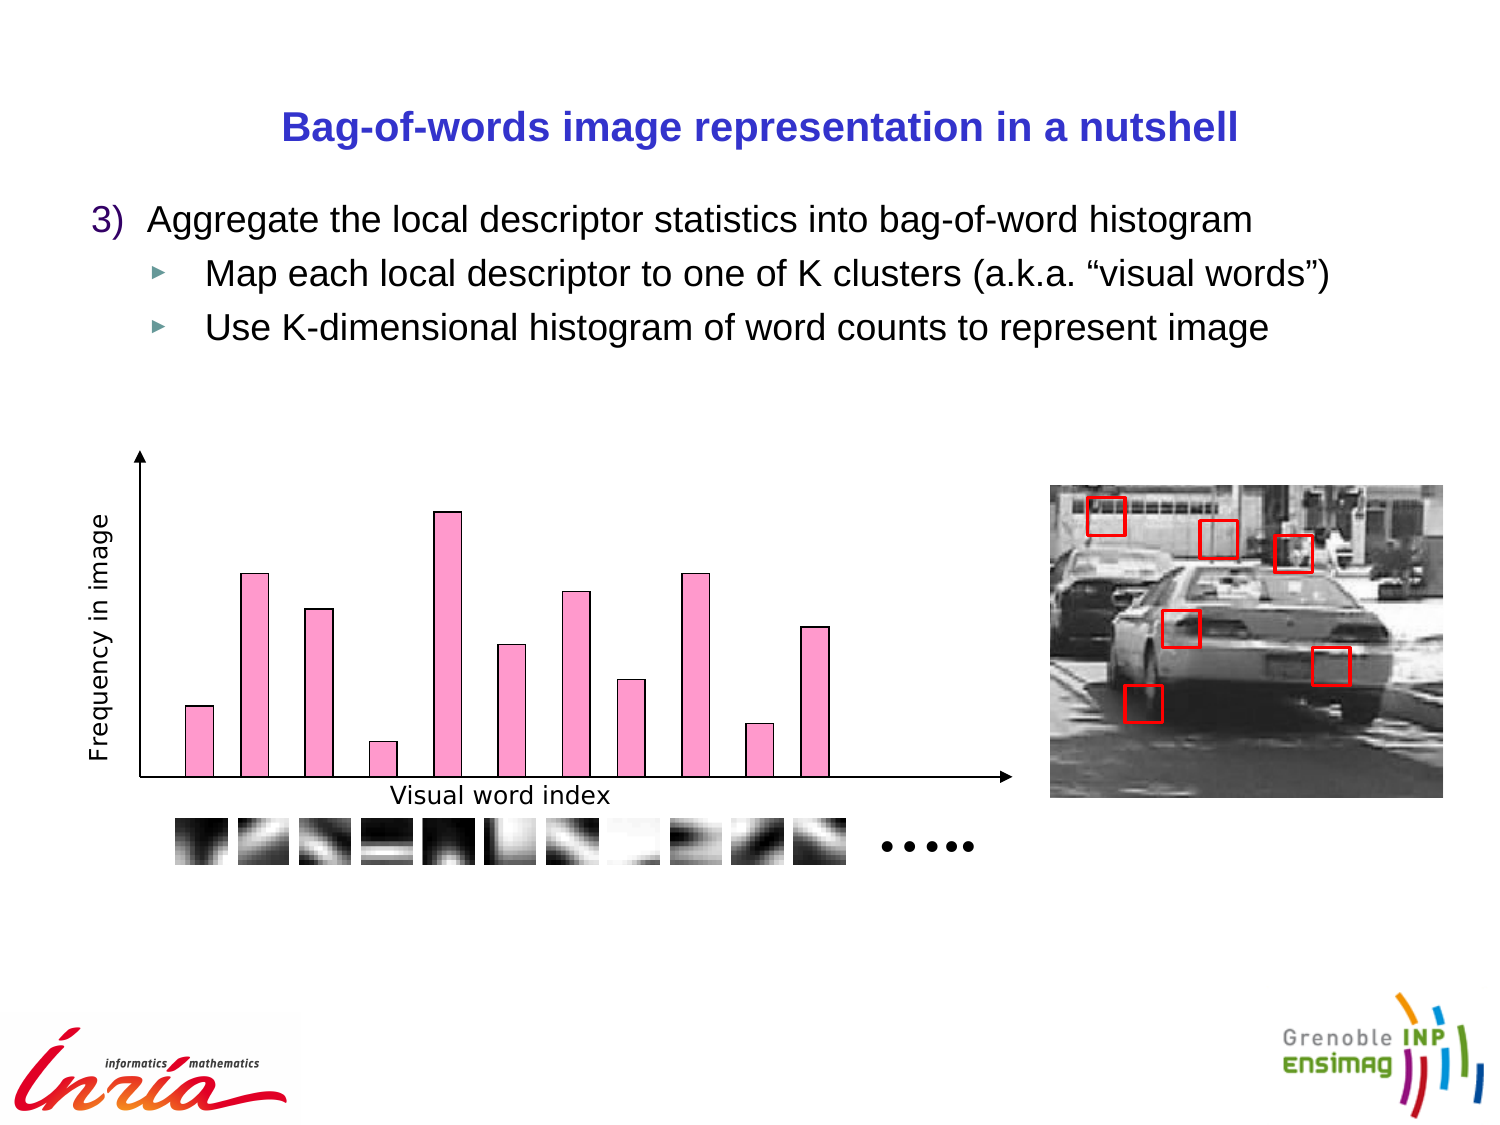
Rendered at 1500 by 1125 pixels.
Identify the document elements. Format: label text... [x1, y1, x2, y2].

text_box [498, 644, 526, 772]
text_box [433, 512, 462, 772]
text_box [681, 573, 710, 777]
text_box [801, 626, 829, 777]
text_box [240, 573, 269, 777]
text_box [746, 723, 774, 777]
text_box ….. [861, 778, 995, 873]
text_box [369, 741, 398, 777]
text_box [562, 591, 590, 772]
text_box [185, 706, 214, 777]
picture [1266, 986, 1489, 1125]
picture [0, 1012, 301, 1125]
text_box Visual word index [375, 772, 625, 817]
picture [170, 813, 850, 865]
text_box [305, 608, 333, 777]
list Aggregate the local descriptor statistics into bag-of-word histogram Map each local descriptor to one of K clusters (a.k.a. “visual words”) Use K-dimensional histogram of word counts to represent image [76, 187, 1455, 913]
text_box Frequency in image [75, 501, 120, 777]
title Bag-of-words image representation in a nutshell [54, 70, 1452, 181]
picture [1050, 485, 1444, 798]
text_box [617, 679, 646, 777]
